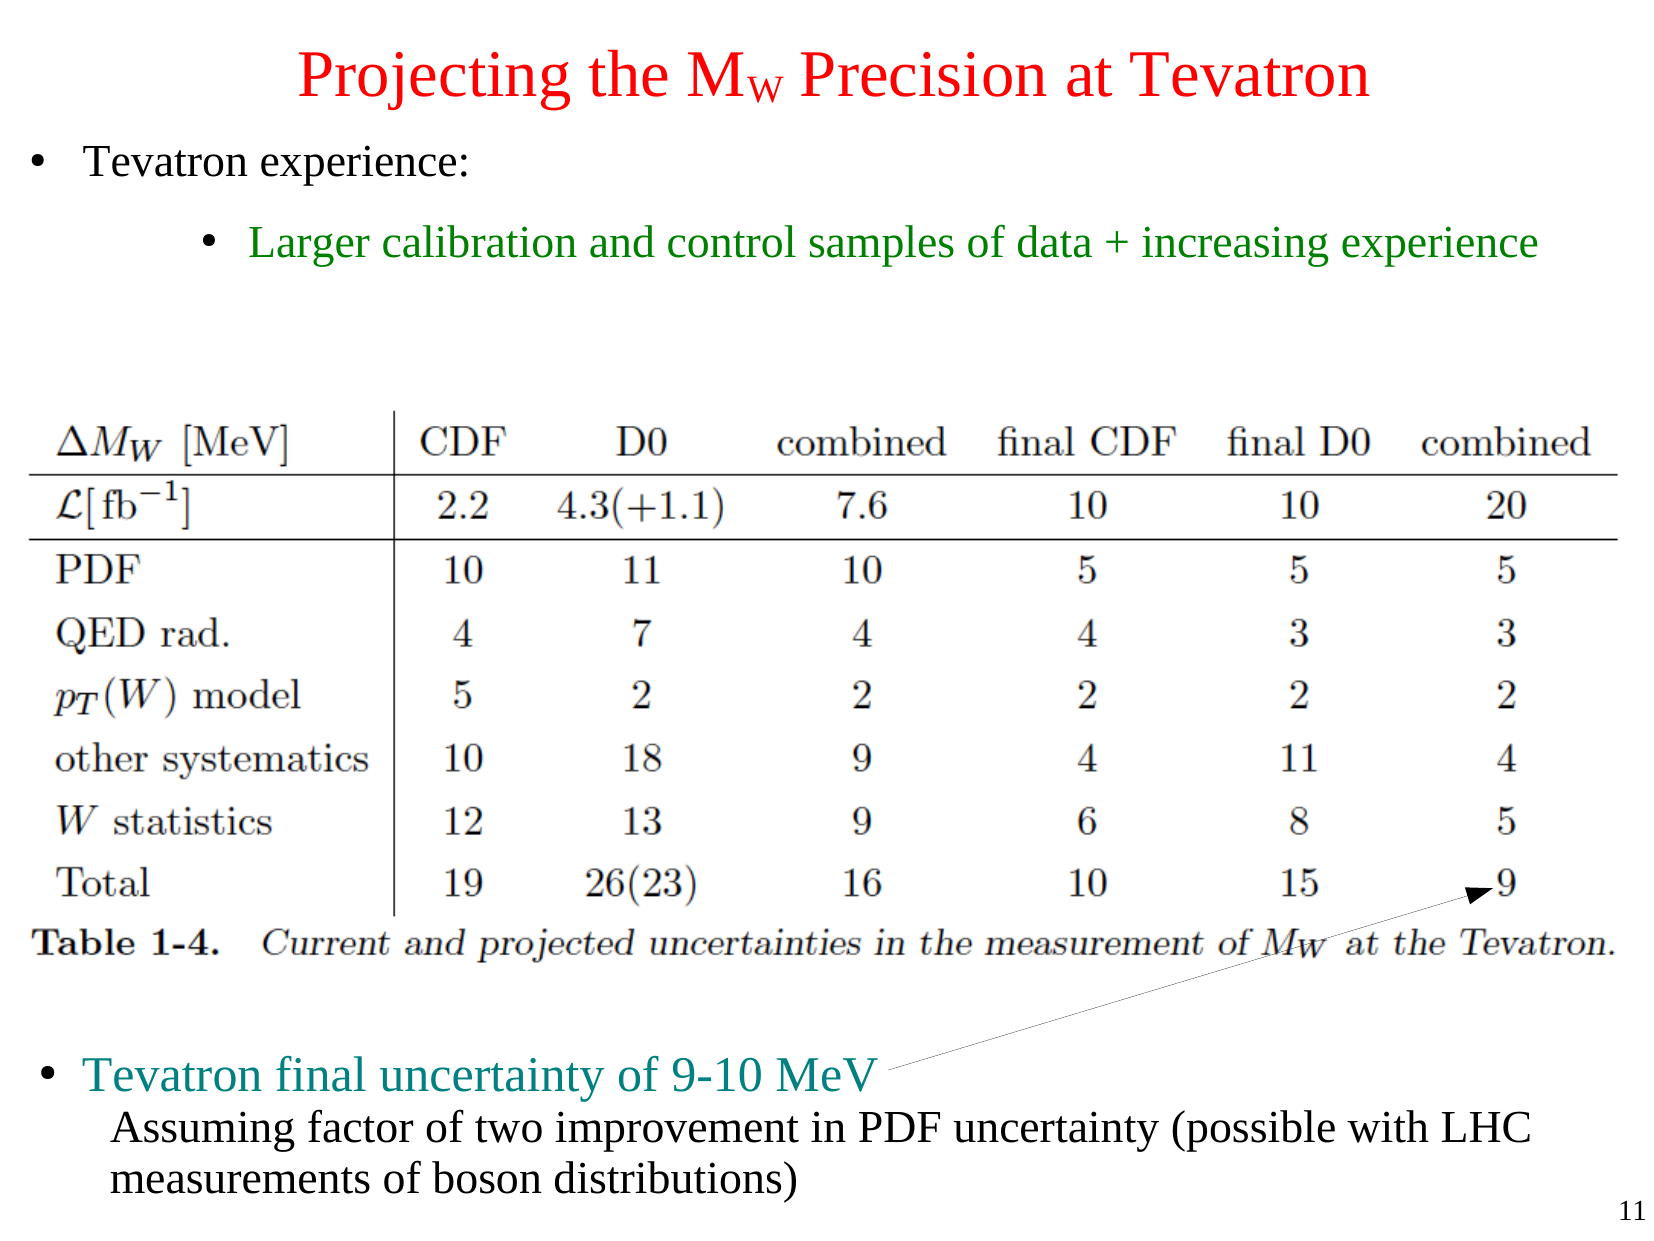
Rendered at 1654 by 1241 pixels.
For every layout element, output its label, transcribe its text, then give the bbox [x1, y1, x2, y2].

list Tevatron experience: Larger calibration and control samples of data + increasing experience [11, 55, 1647, 838]
text_box Tevatron final uncertainty of 9-10 MeV Assuming factor of two improvement in PDF uncertainty (possible with LHC measurements of boson distributions) [38, 1046, 1654, 1204]
title Projecting the MW Precision at Tevatron [128, 5, 1541, 55]
picture [14, 388, 1653, 989]
